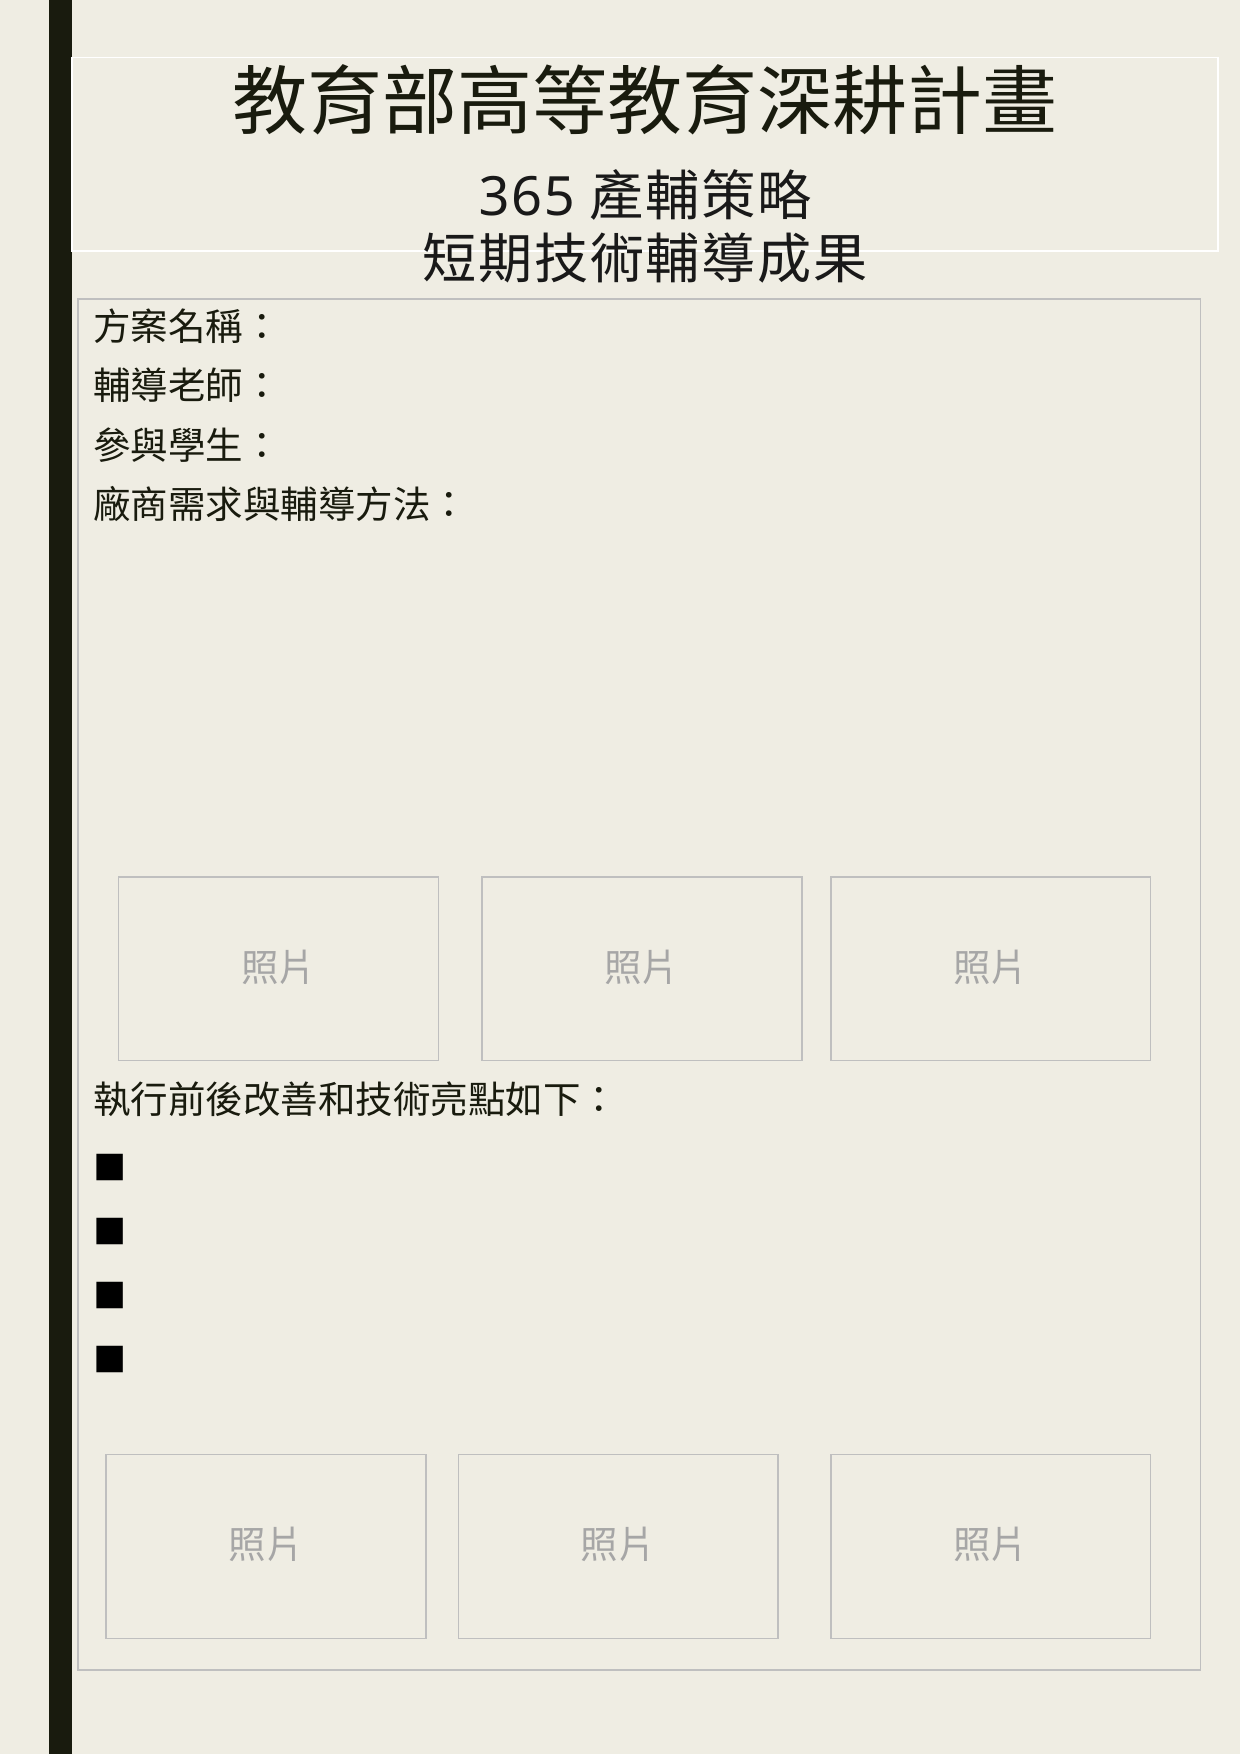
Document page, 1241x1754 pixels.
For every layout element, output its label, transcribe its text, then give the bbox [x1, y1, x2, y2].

text_box 照片 [831, 1454, 1151, 1639]
text_box 365產輔策略 短期技術輔導成果 [90, 153, 1201, 300]
title 教育部高等教育深耕計畫 [71, 57, 1218, 251]
text_box 照片 [118, 876, 439, 1061]
text_box 照片 [831, 876, 1151, 1061]
text_box 照片 [106, 1454, 426, 1639]
text_box 照片 [458, 1454, 779, 1639]
list 方案名稱： 輔導老師： 參與學生： 廠商需求與輔導方法： 執行前後改善和技術亮點如下： [78, 299, 1201, 1671]
text_box 照片 [482, 876, 802, 1061]
